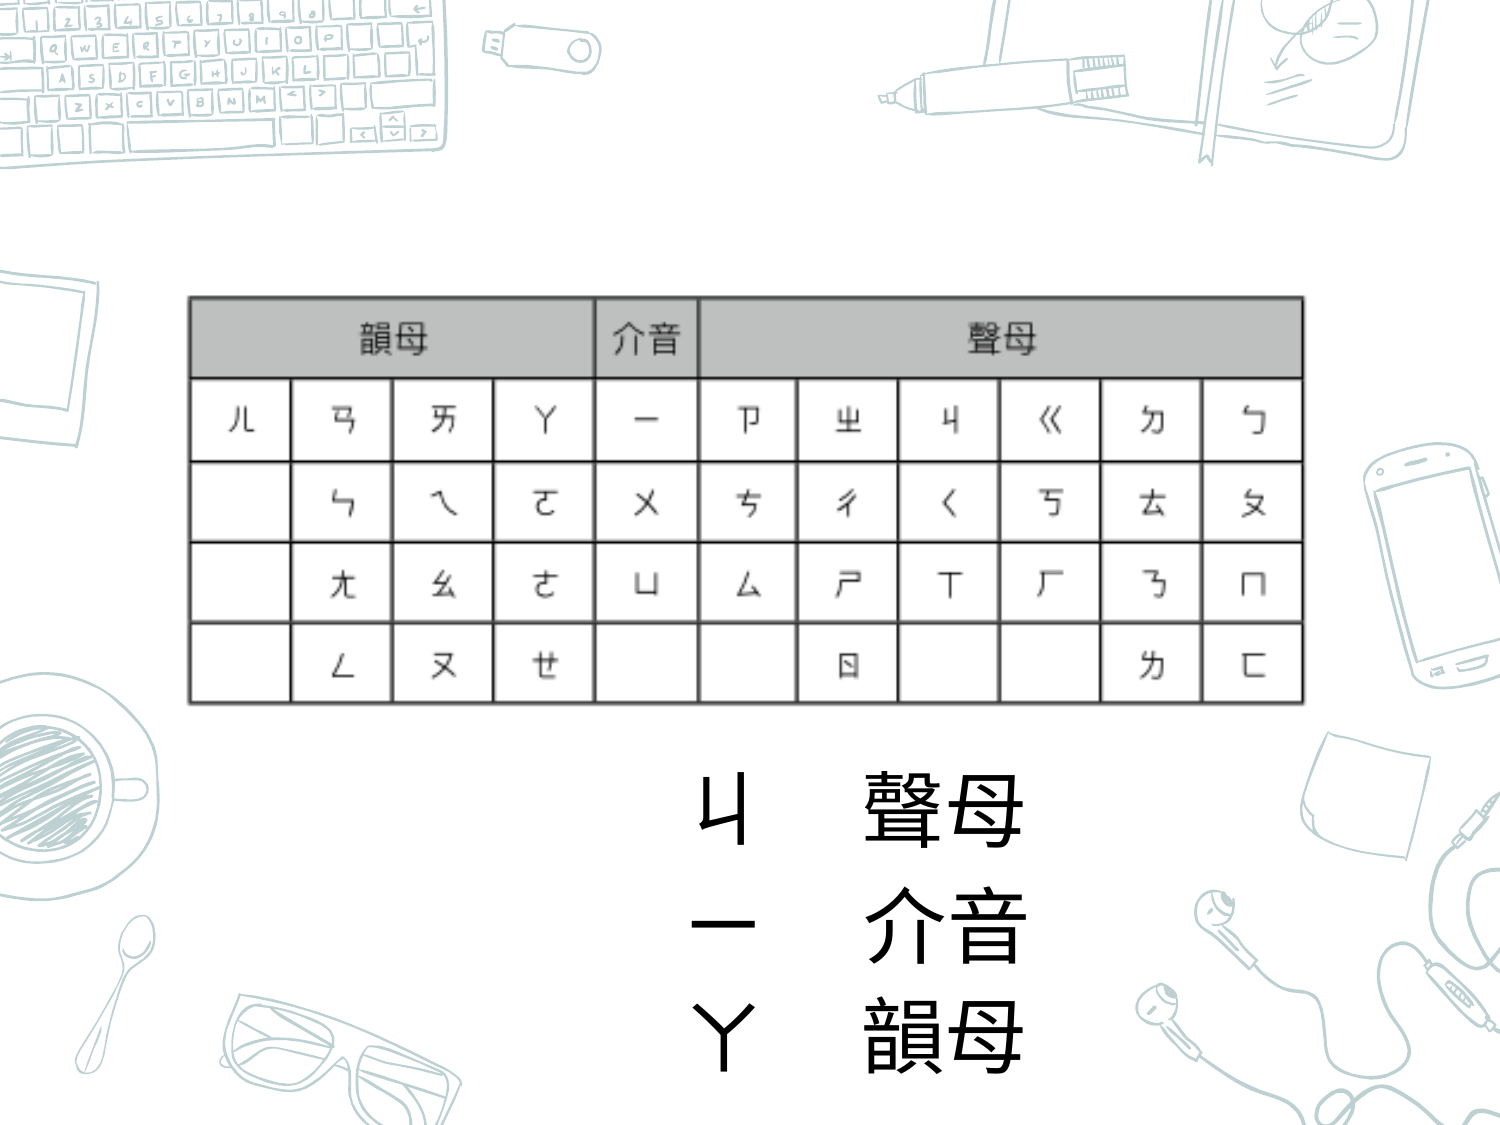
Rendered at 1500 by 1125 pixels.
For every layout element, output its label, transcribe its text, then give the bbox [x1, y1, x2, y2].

text_box 聲母 [892, 823, 921, 827]
text_box ㄚ [667, 978, 892, 1094]
text_box ㄐ [667, 750, 892, 865]
text_box 介音 [892, 867, 1163, 977]
text_box 聲母 [892, 832, 921, 836]
text_box 聲母 [846, 751, 1163, 866]
text_box ㄧ [667, 866, 892, 978]
text_box 聲母 [905, 804, 935, 809]
text_box 韻母 [892, 977, 1163, 1092]
text_box 聲母 [913, 792, 927, 798]
picture [183, 287, 1314, 716]
text_box 聲母 [892, 814, 921, 818]
